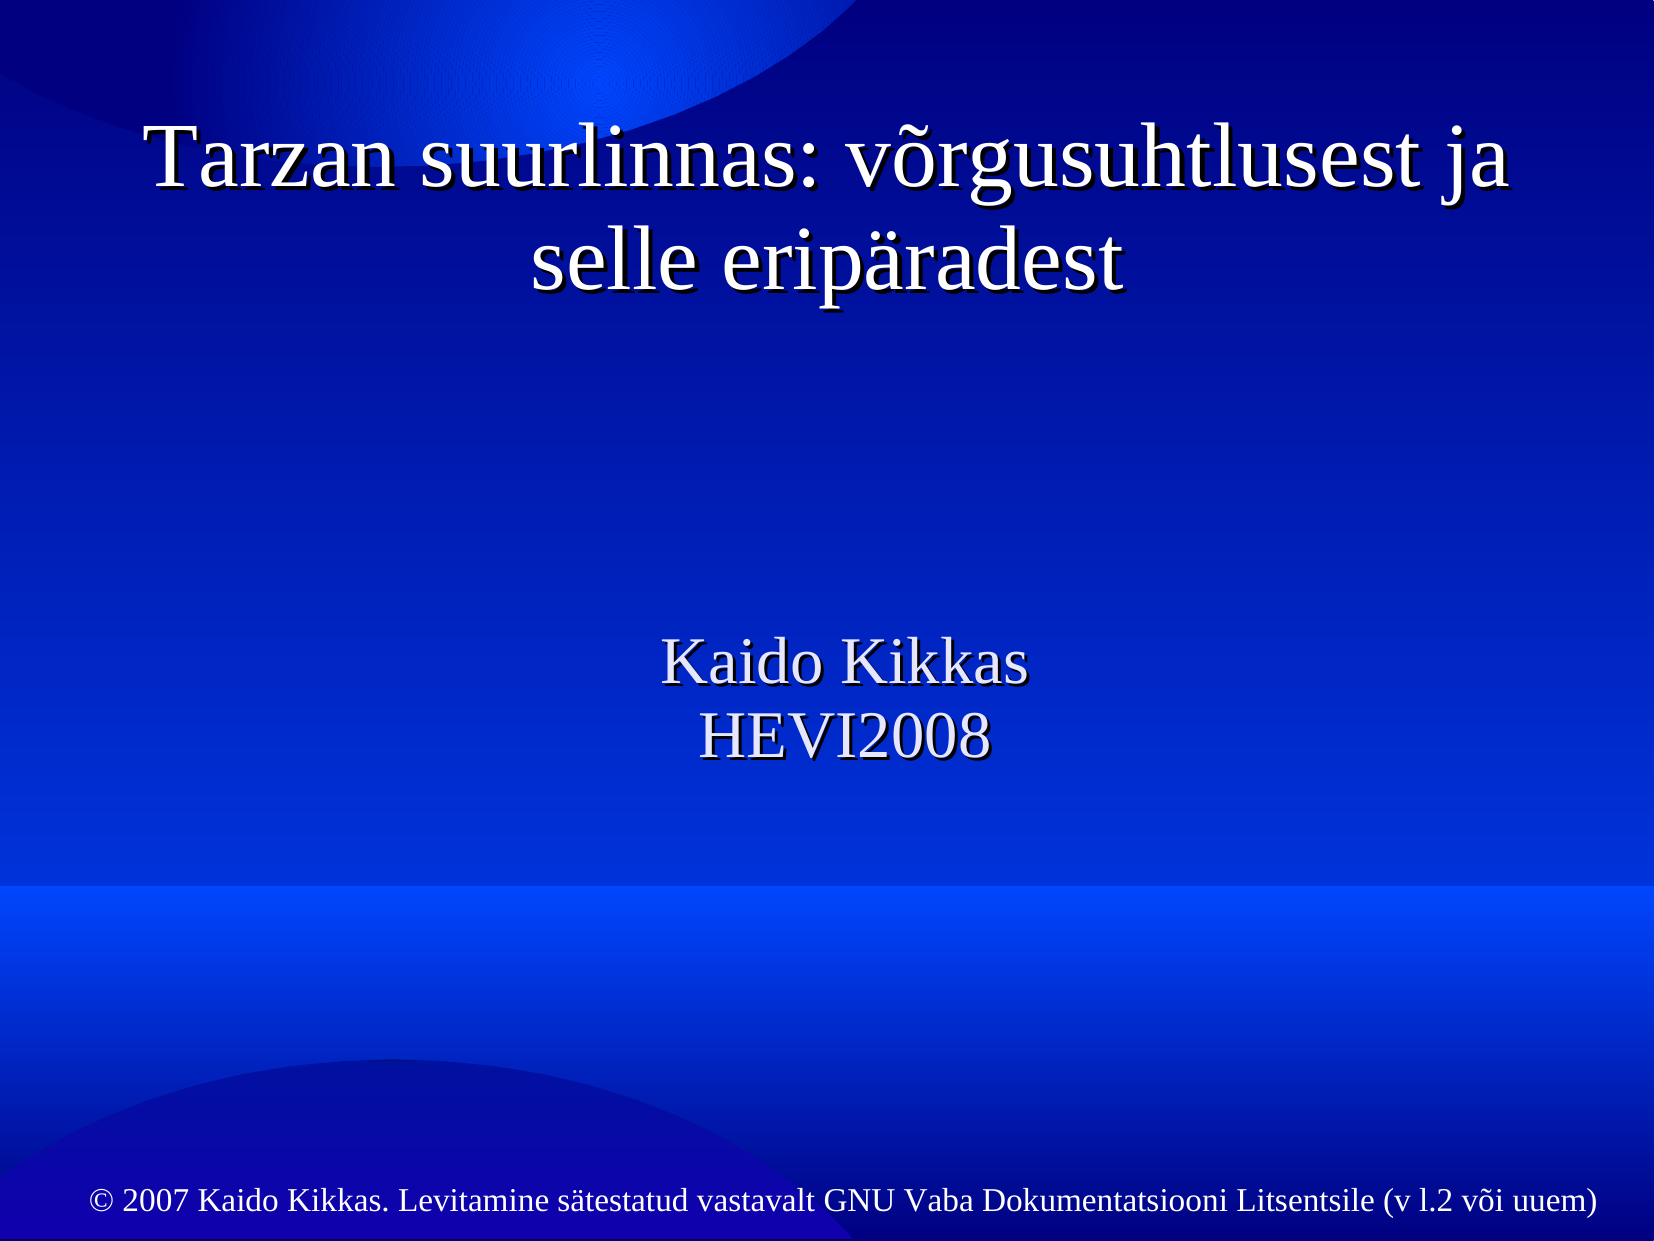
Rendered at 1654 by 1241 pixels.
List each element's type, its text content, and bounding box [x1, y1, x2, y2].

text_box © 2007 Kaido Kikkas. Levitamine sätestatud vastavalt GNU Vaba Dokumentatsiooni Litsentsile (v l.2 või uuem) [88, 1181, 1654, 1241]
title Tarzan suurlinnas: võrgusuhtlusest ja selle eripäradest [121, 102, 1534, 311]
subtitle Kaido Kikkas HEVI2008 [121, 344, 1534, 1127]
